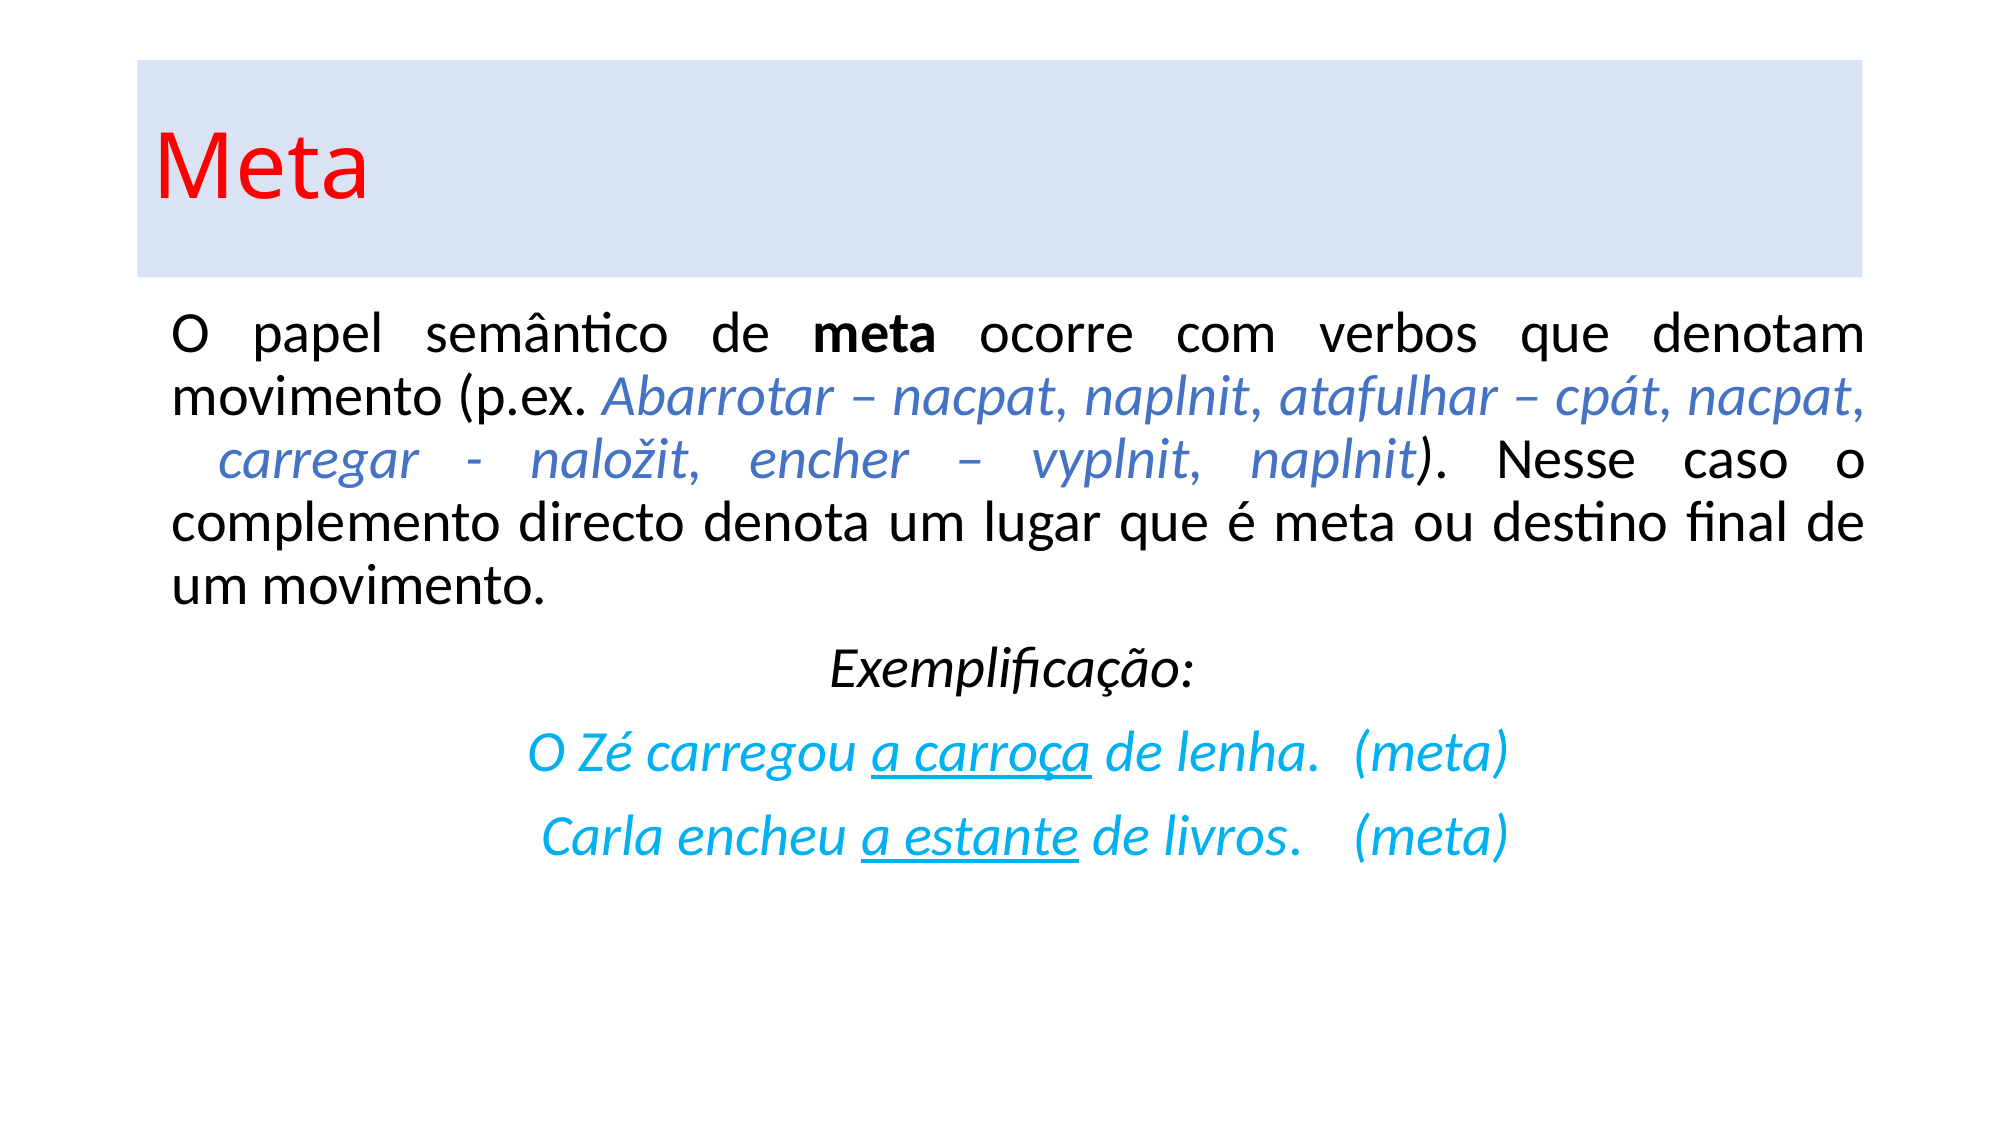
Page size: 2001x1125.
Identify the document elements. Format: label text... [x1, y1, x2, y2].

list O papel semântico de meta ocorre com verbos que denotam movimento (p.ex. Abarrotar – nacpat, naplnit, atafulhar – cpát, nacpat, carregar - naložit, encher – vyplnit, naplnit). Nesse caso o complemento directo denota um lugar que é meta ou destino final de um movimento. Exemplificação: O Zé carregou a carroça de lenha. (meta) Carla encheu a estante de livros. (meta) [156, 295, 1882, 1009]
title Meta [137, 59, 1863, 278]
